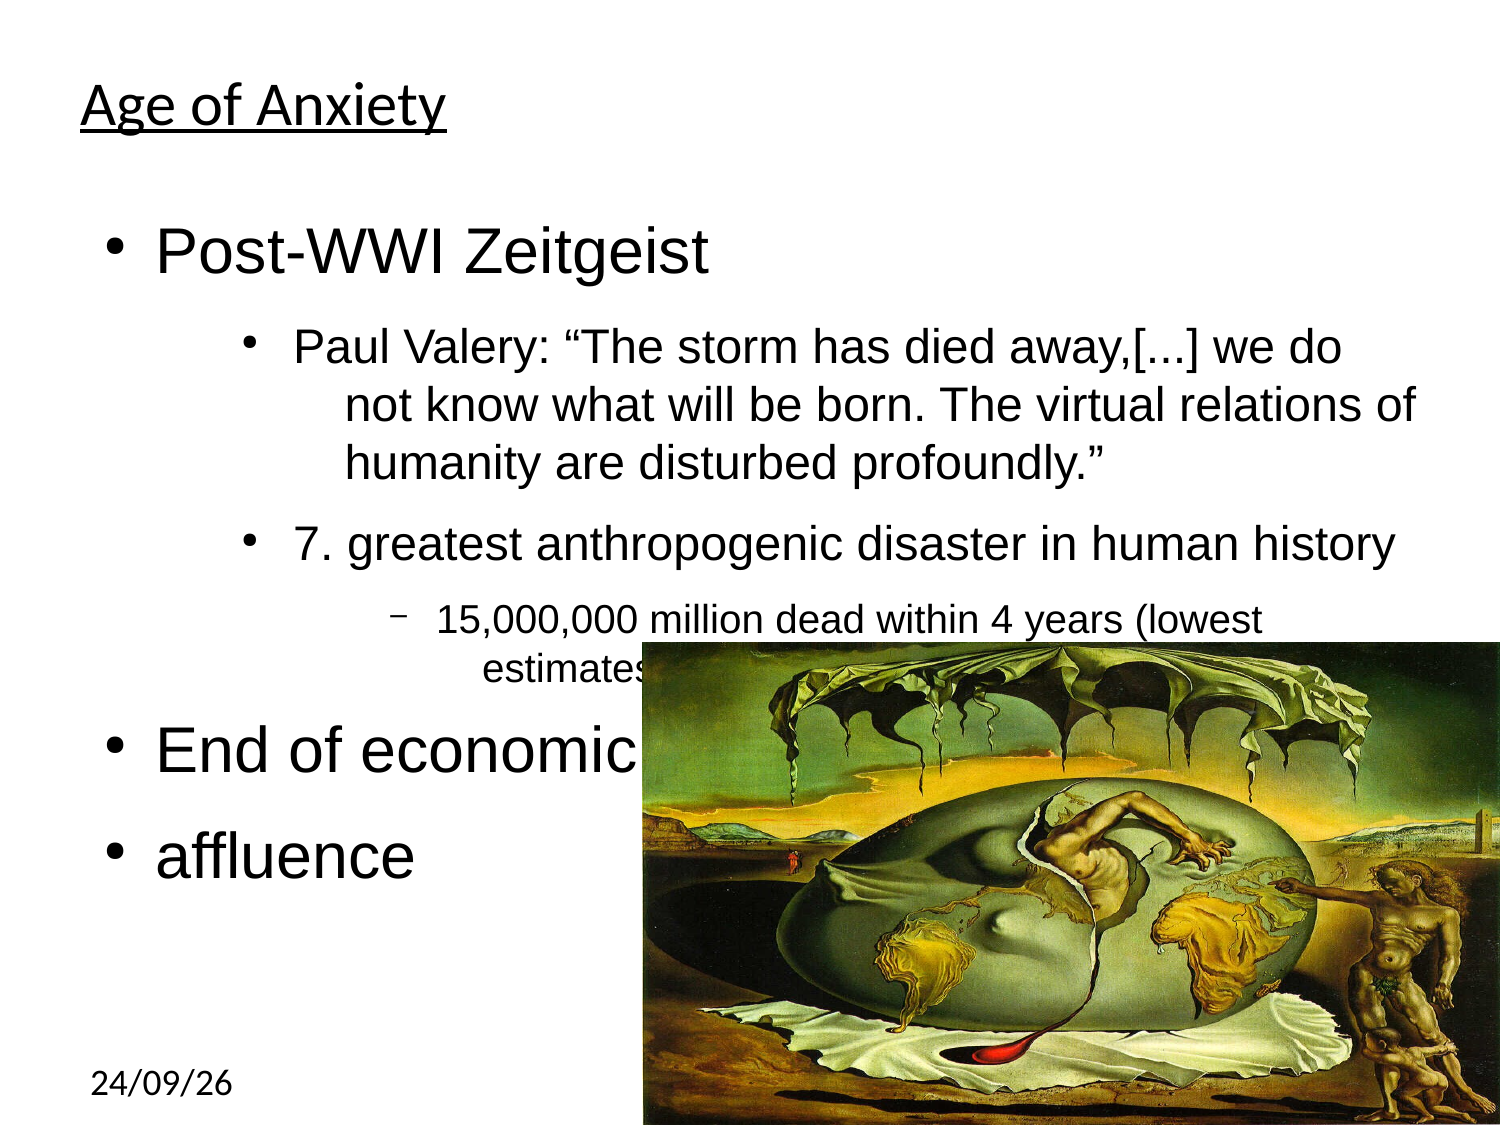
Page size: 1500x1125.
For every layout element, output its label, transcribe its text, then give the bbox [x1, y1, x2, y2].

list Post-WWI Zeitgeist Paul Valery: “The storm has died away,[...] we do not know what will be born. The virtual relations of humanity are disturbed profoundly.” 7. greatest anthropogenic disaster in human history 15,000,000 million dead within 4 years (lowest estimates) End of economic affluence [69, 208, 1420, 938]
text_box 2013/3/15 [75, 1042, 425, 1103]
title Age of Anxiety [80, 13, 1431, 188]
picture [642, 642, 1500, 1125]
